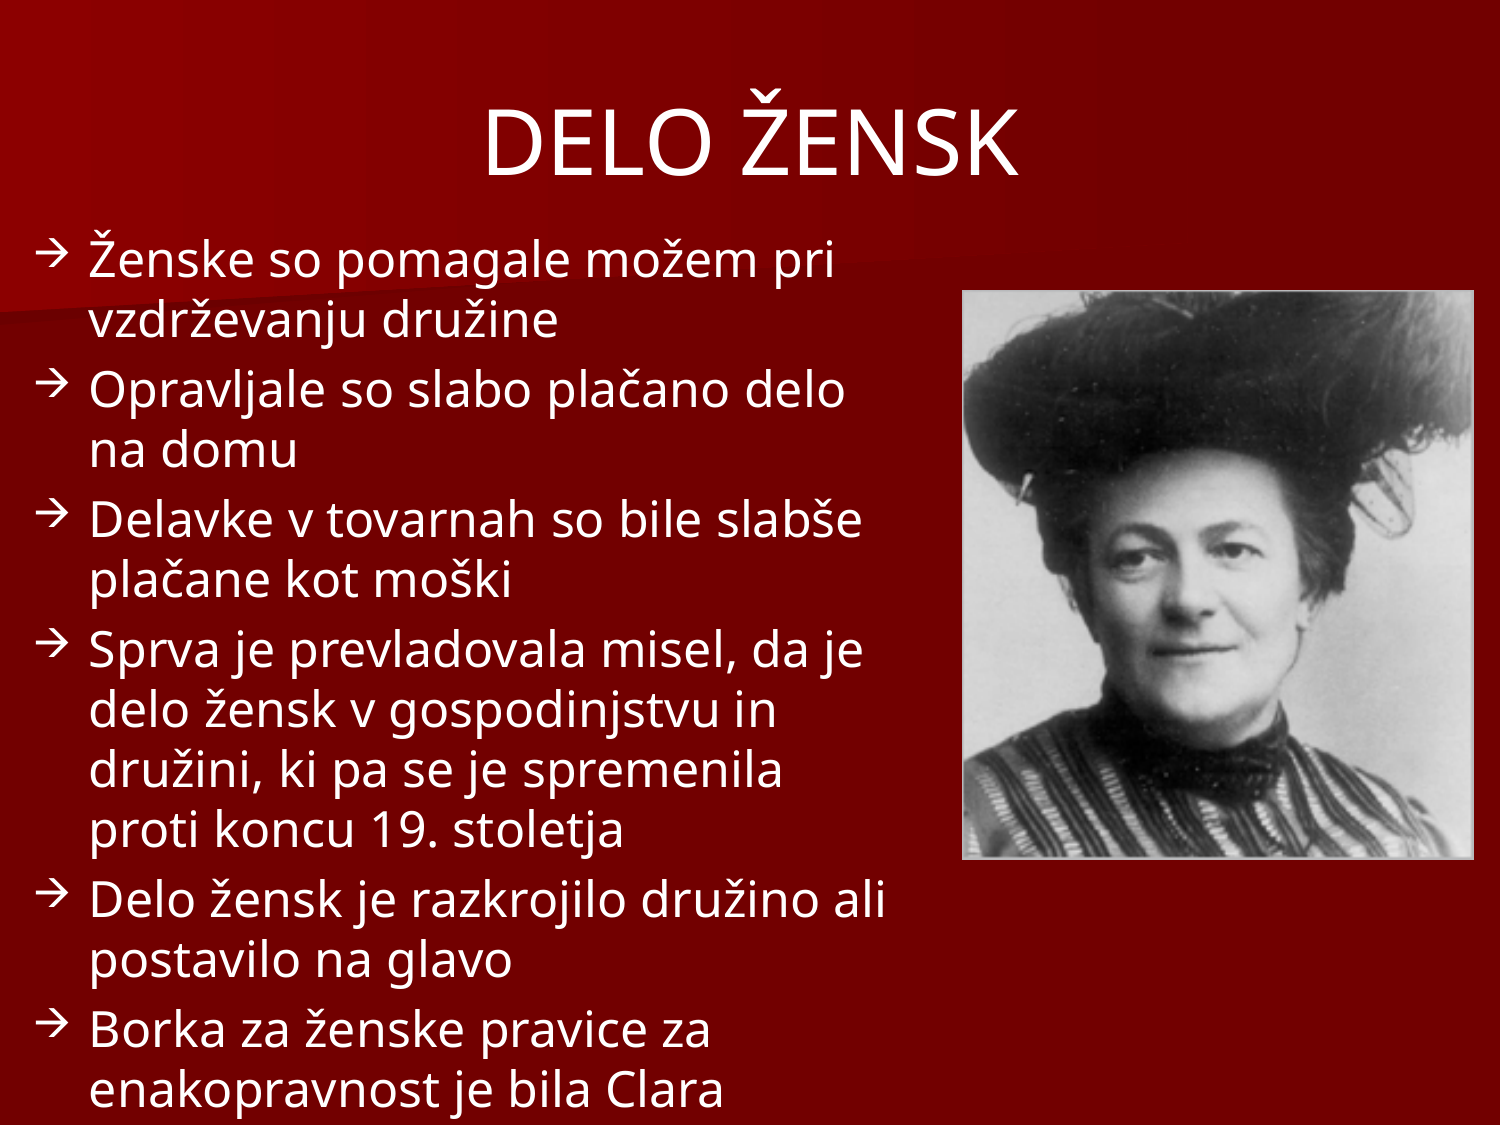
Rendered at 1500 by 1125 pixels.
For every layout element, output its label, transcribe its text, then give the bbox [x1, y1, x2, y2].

picture [962, 290, 1474, 860]
list Ženske so pomagale možem pri vzdrževanju družine Opravljale so slabo plačano delo na domu Delavke v tovarnah so bile slabše plačane kot moški Sprva je prevladovala misel, da je delo žensk v gospodinjstvu in družini, ki pa se je spremenila proti koncu 19. stoletja Delo žensk je razkrojilo družino ali postavilo na glavo Borka za ženske pravice za enakopravnost je bila Clara ZETKIN [17, 220, 916, 1094]
title DELO ŽENSK [75, 45, 1425, 233]
